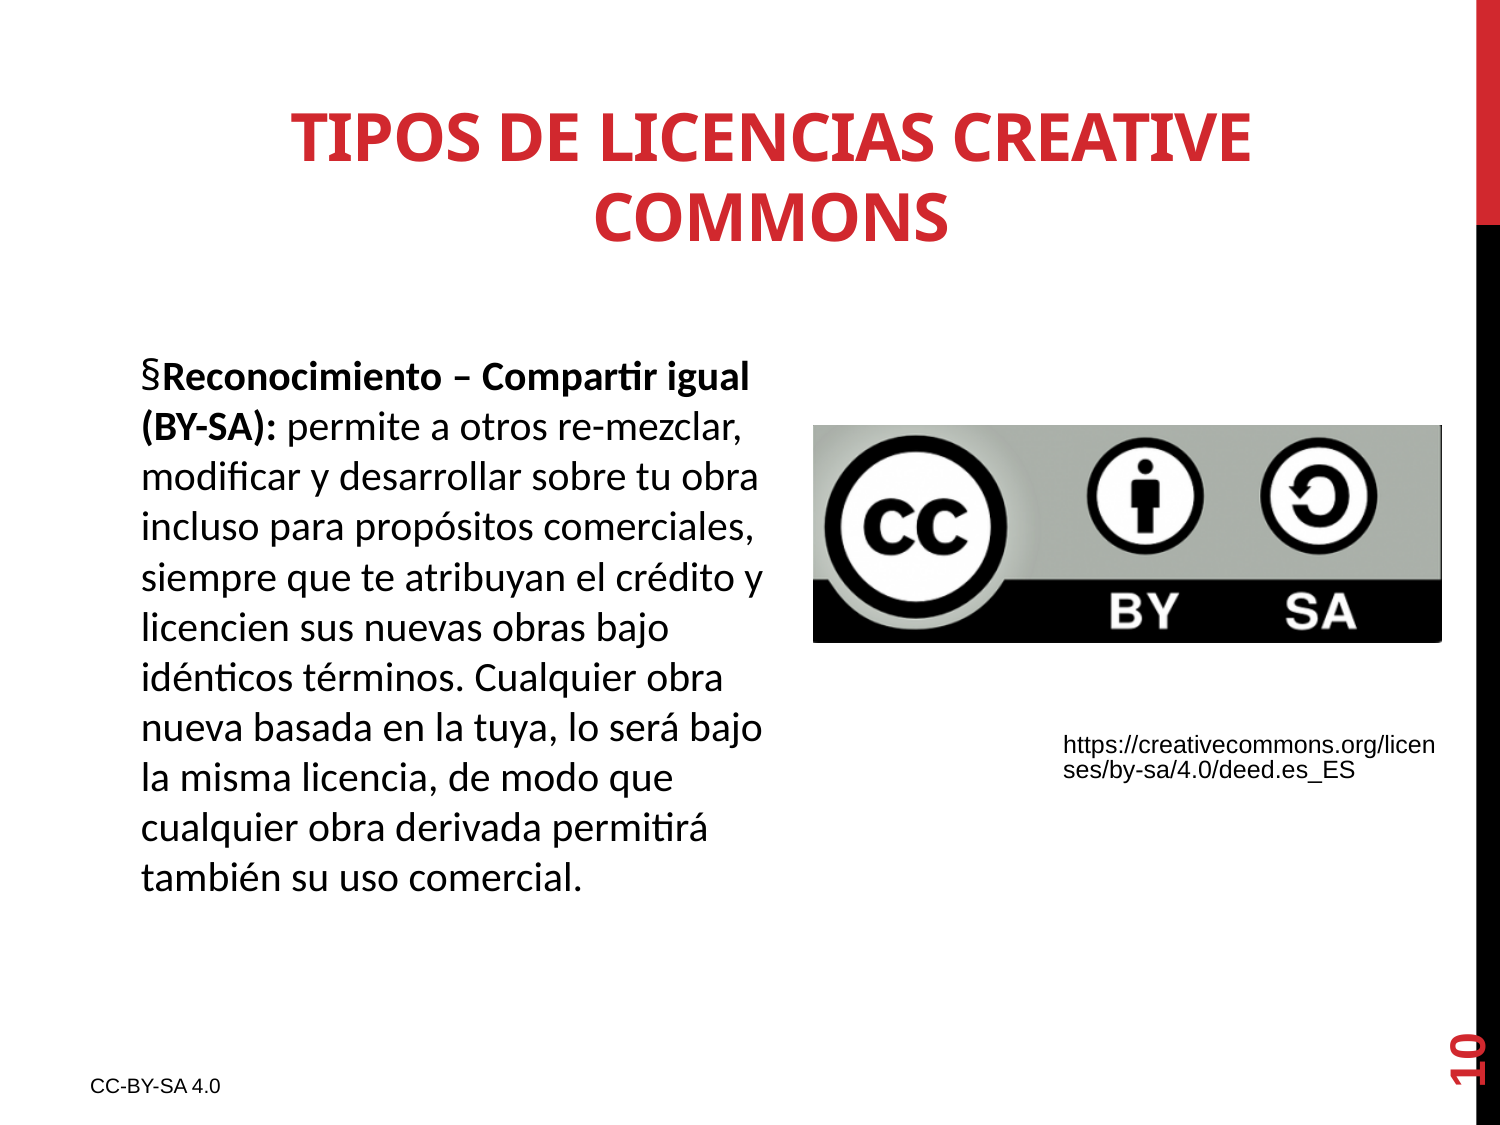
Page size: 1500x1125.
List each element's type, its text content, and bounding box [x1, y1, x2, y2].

text_box https://creativecommons.org/licenses/by-sa/4.0/deed.es_ES [1048, 721, 1458, 828]
list Reconocimiento – Compartir igual (BY-SA): permite a otros re-mezclar, modificar y desarrollar sobre tu obra incluso para propósitos comerciales, siempre que te atribuyan el crédito y licencien sus nuevas obras bajo idénticos términos. Cualquier obra nueva basada en la tuya, lo será bajo la misma licencia, de modo que cualquier obra derivada permitirá también su uso comercial. [125, 341, 814, 955]
text_box 19 [1427, 887, 1488, 1104]
picture [814, 425, 1442, 643]
text_box CC-BY-SA 4.0 [75, 1065, 638, 1112]
title Tipos de licencias Creative Commons [125, 79, 1417, 263]
